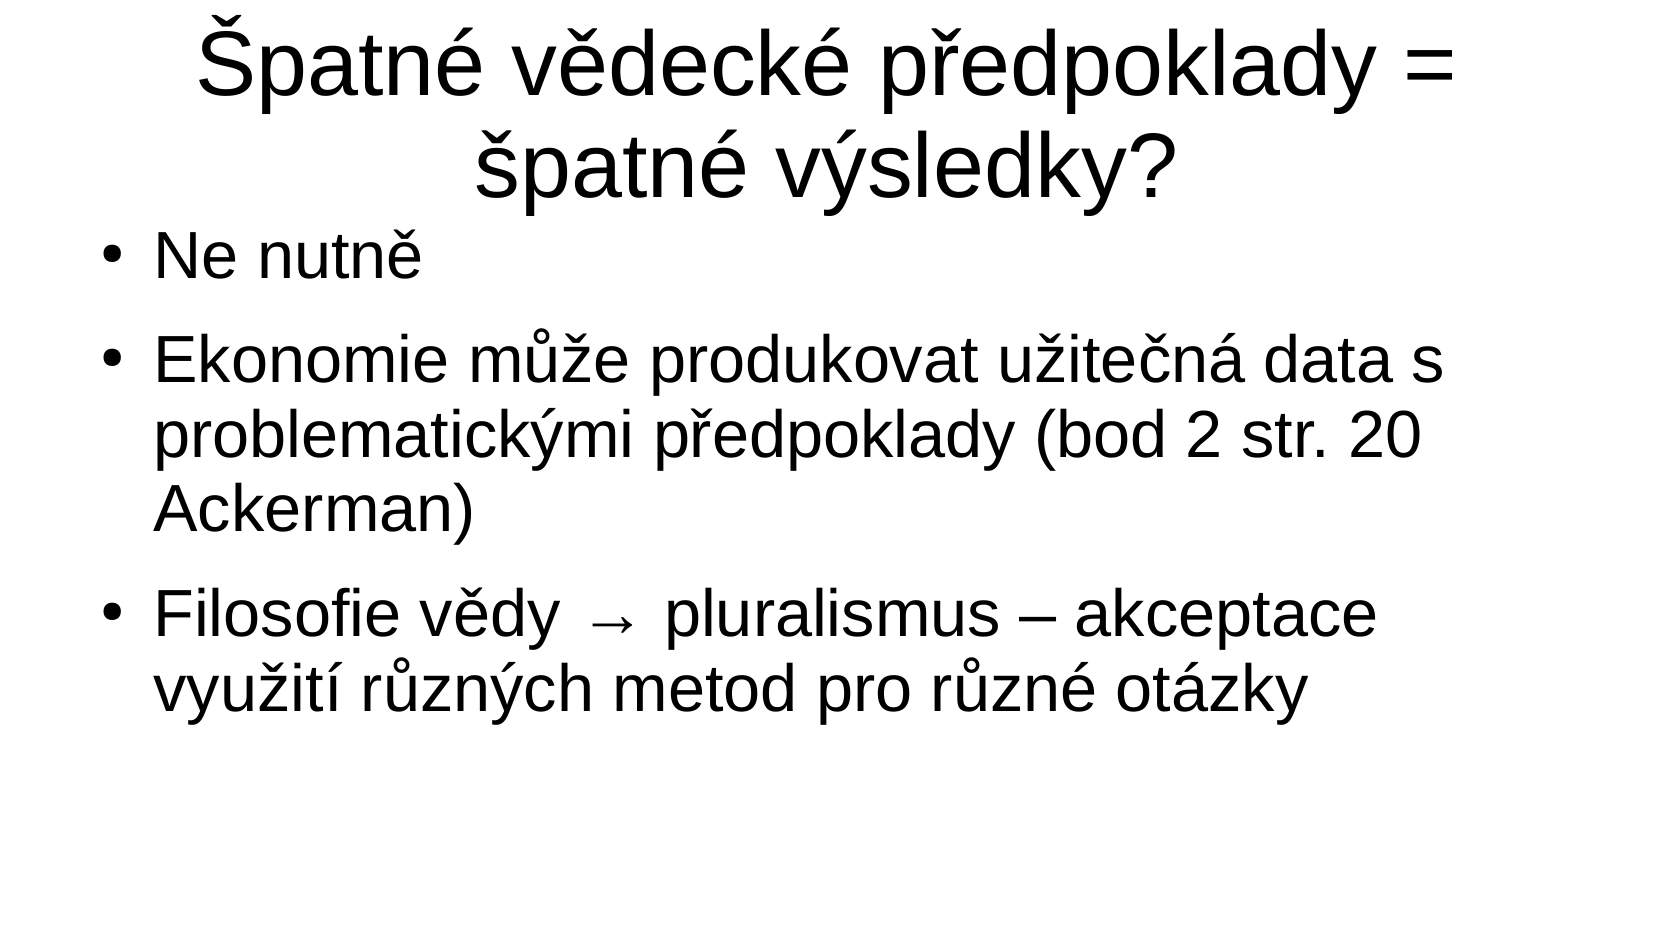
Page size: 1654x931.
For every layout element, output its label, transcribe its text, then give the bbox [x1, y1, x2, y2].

title Špatné vědecké předpoklady = špatné výsledky? [82, 12, 1571, 217]
list Ne nutně Ekonomie může produkovat užitečná data s problematickými předpoklady (bod 2 str. 20 Ackerman) Filosofie vědy → pluralismus – akceptace využití různých metod pro různé otázky [82, 217, 1571, 758]
